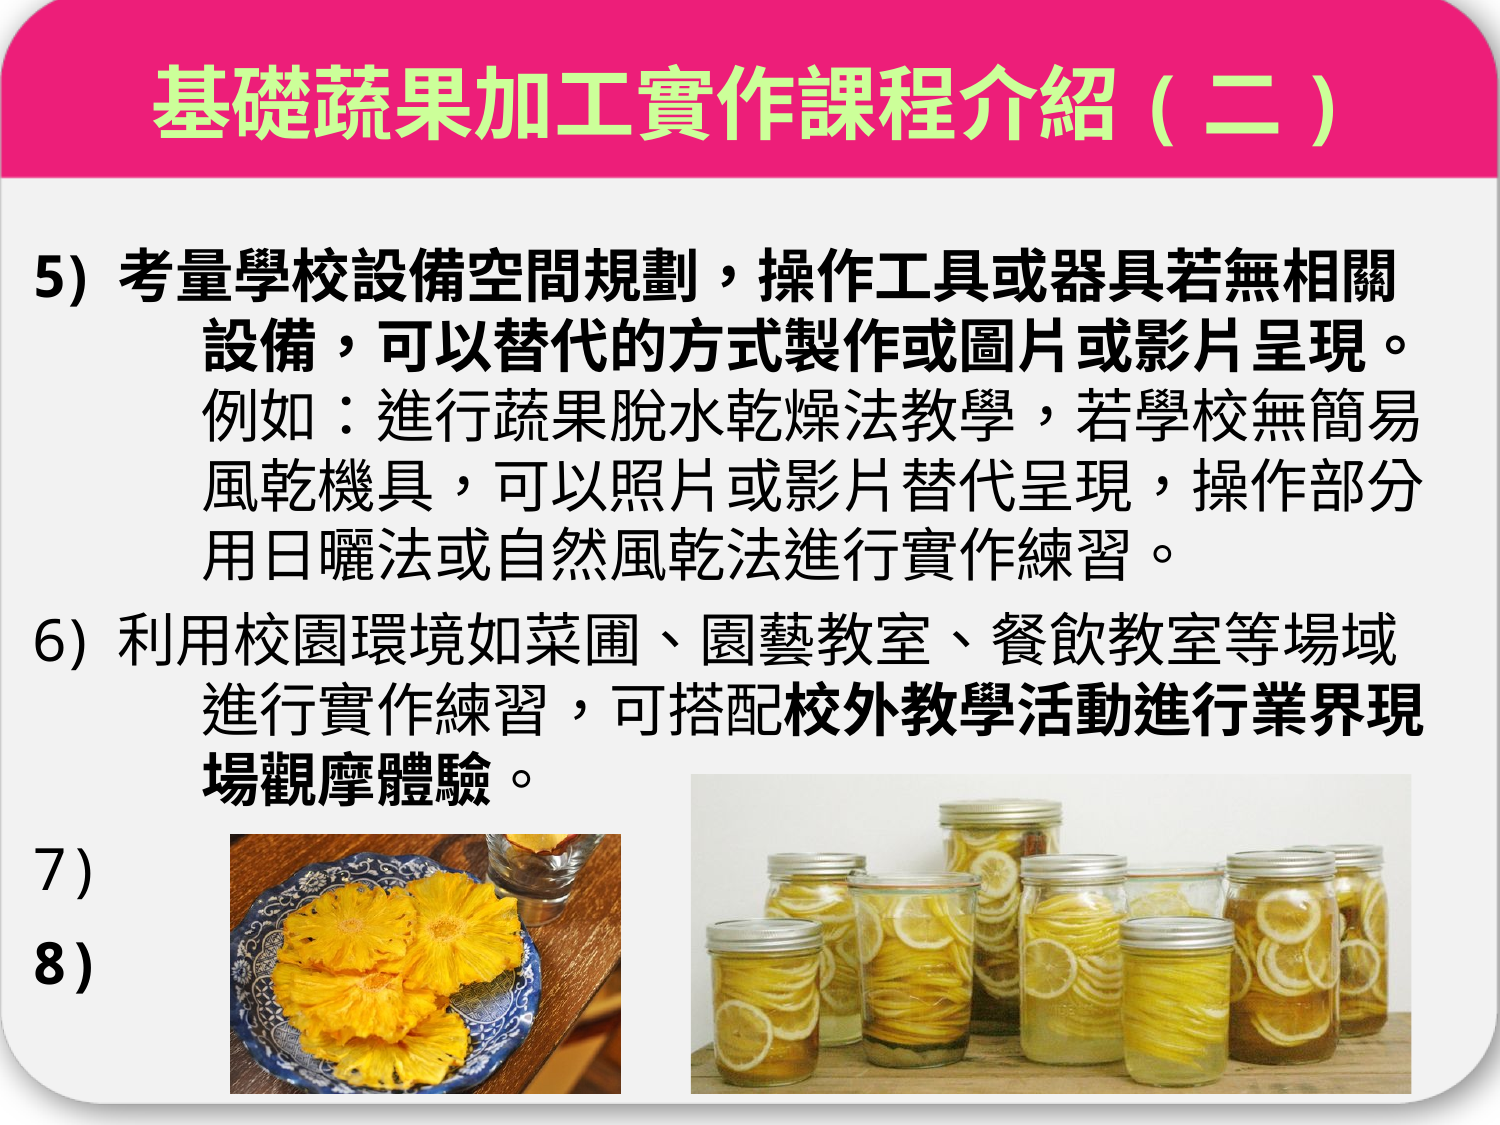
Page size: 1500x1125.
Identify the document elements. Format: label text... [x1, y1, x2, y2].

title 基礎蔬果加工實作課程介紹(二) [75, 7, 1426, 195]
list 考量學校設備空間規劃，操作工具或器具若無相關設備，可以替代的方式製作或圖片或影片呈現。例如：進行蔬果脫水乾燥法教學，若學校無簡易風乾機具，可以照片或影片替代呈現，操作部分用日曬法或自然風乾法進行實作練習。 利用校園環境如菜圃、園藝教室、餐飲教室等場域進行實作練習，可搭配校外教學活動進行業界現場觀摩體驗。 [17, 231, 1471, 1102]
picture [0, 0, 1500, 1125]
